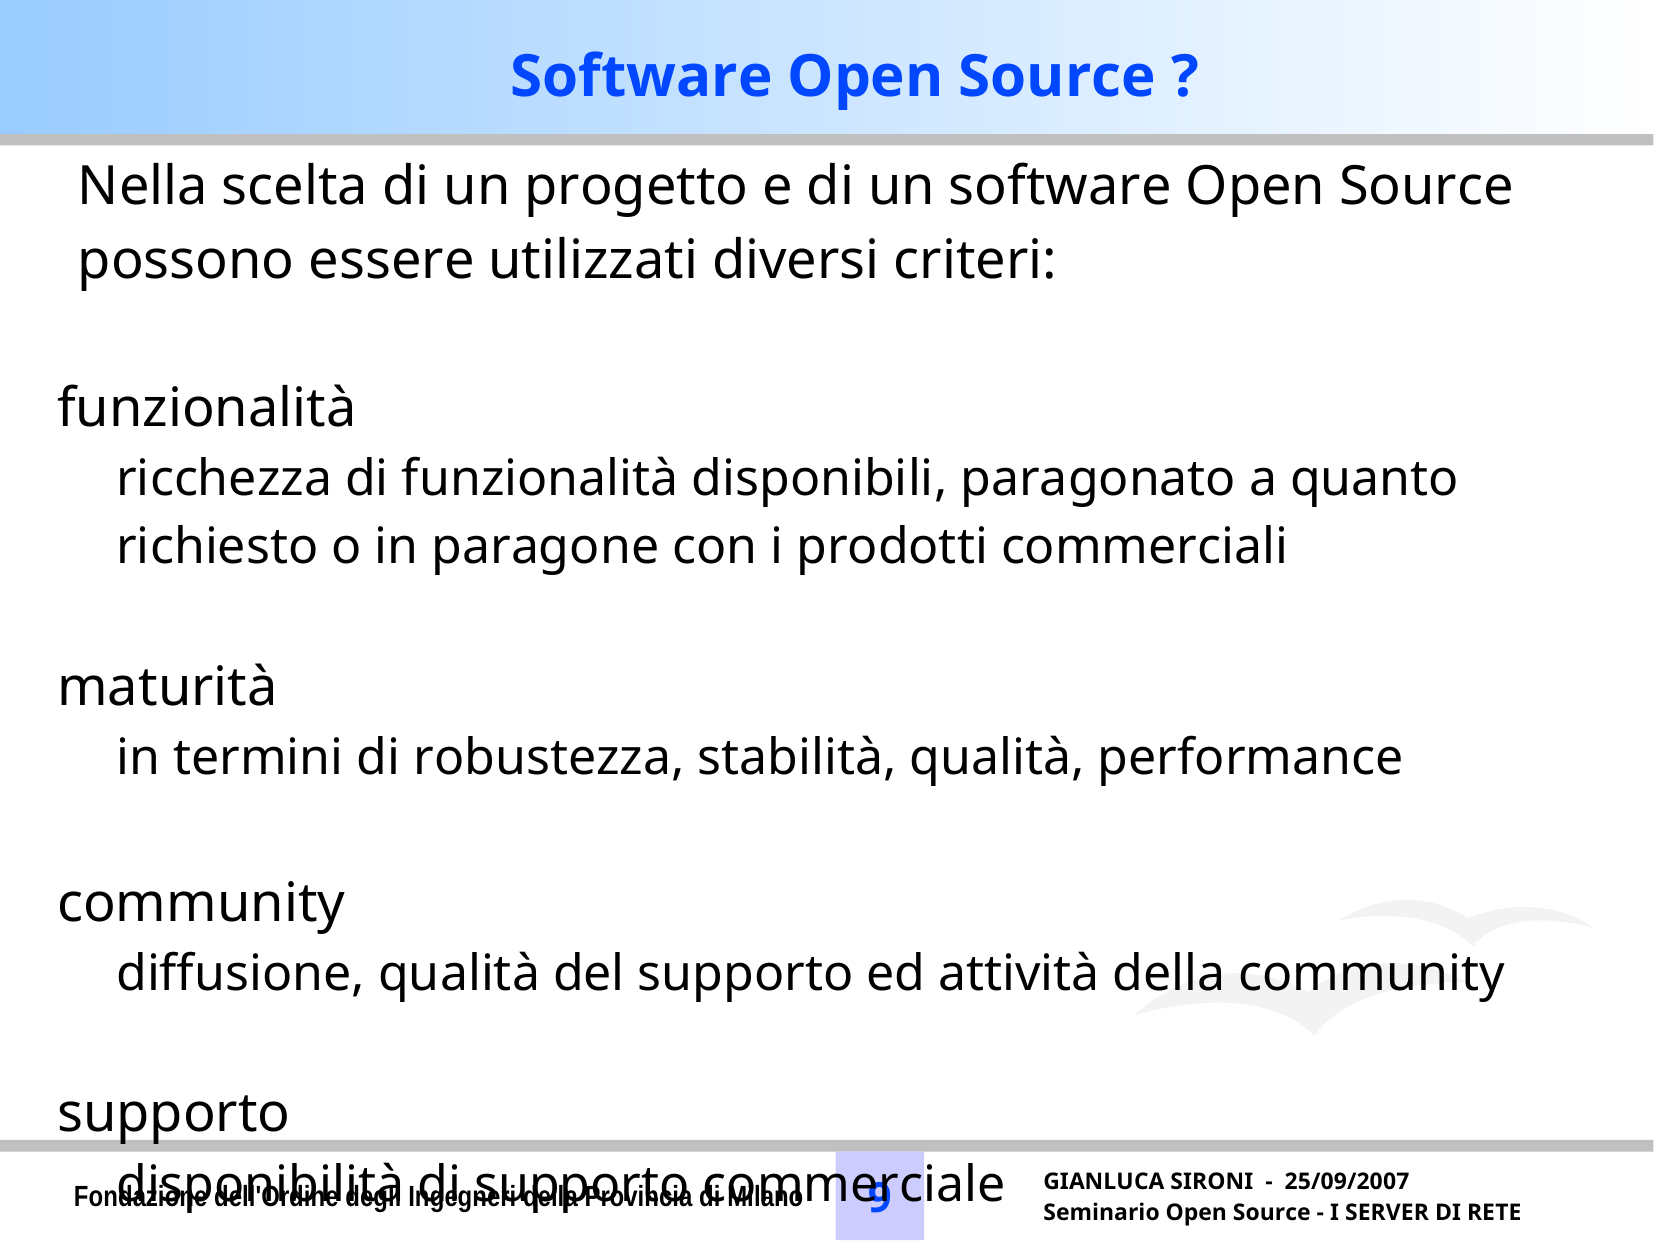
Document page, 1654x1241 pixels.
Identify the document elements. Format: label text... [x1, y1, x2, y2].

list Nella scelta di un progetto e di un software Open Source possono essere utilizzati diversi criteri: funzionalità ricchezza di funzionalità disponibili, paragonato a quanto richiesto o in paragone con i prodotti commerciali maturità in termini di robustezza, stabilità, qualità, performance community diffusione, qualità del supporto ed attività della community supporto disponibilità di supporto commerciale [57, 146, 1637, 1179]
title Software Open Source ? [85, 0, 1654, 148]
